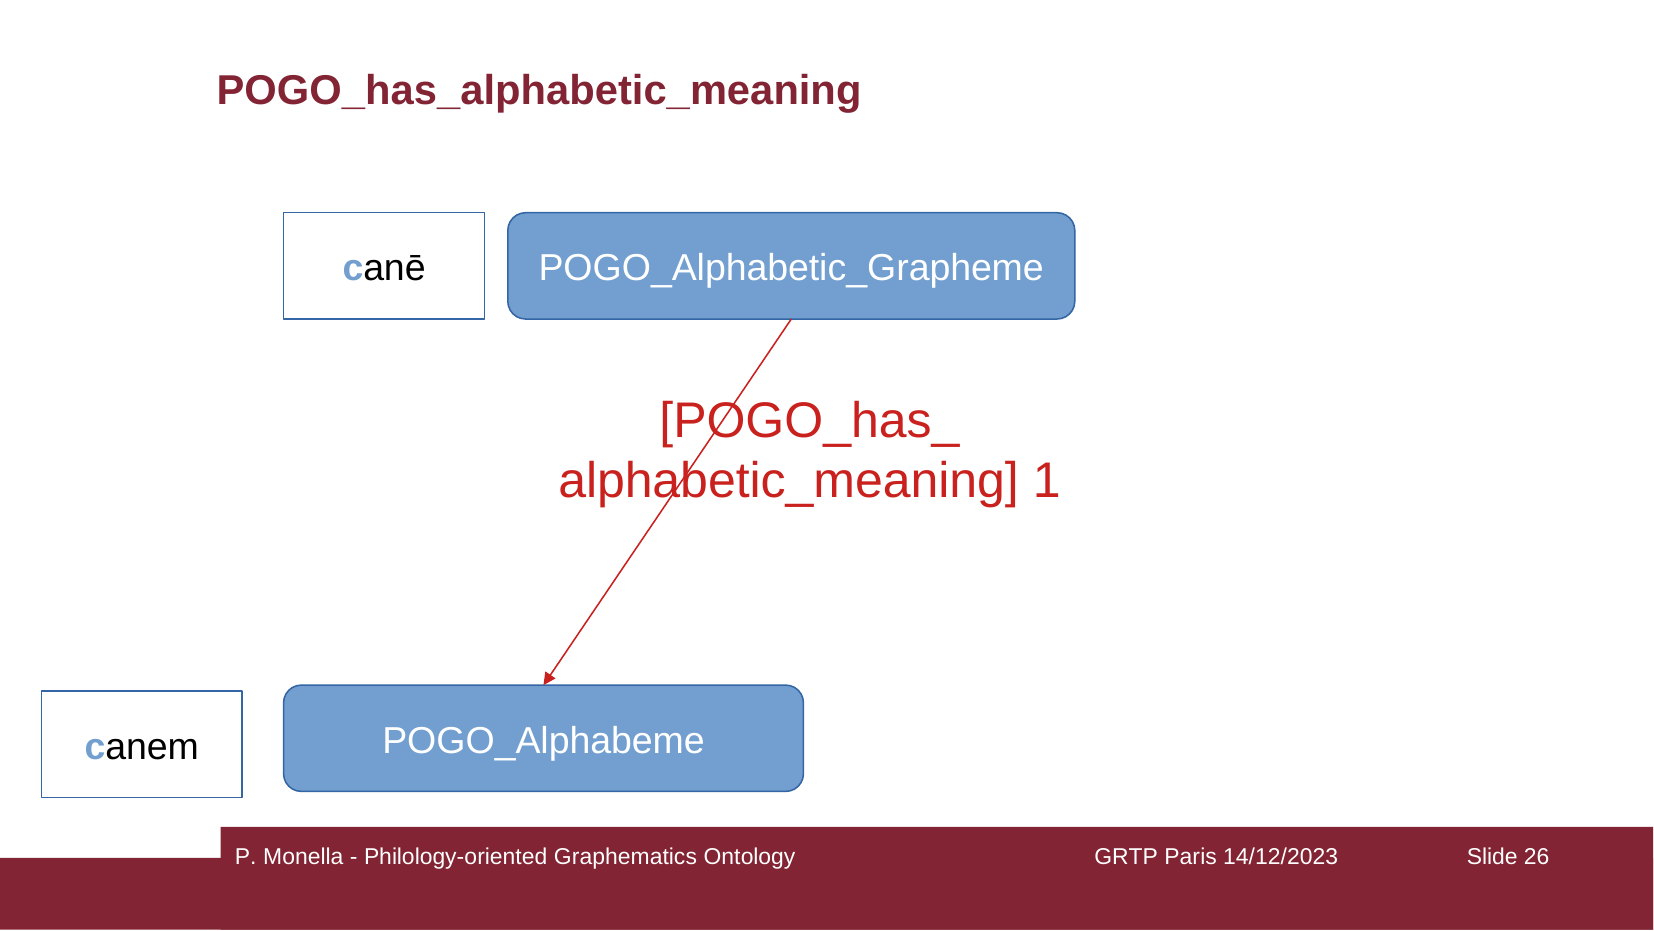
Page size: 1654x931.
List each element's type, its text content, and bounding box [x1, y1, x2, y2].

text_box POGO_Alphabeme [283, 685, 804, 792]
text_box POGO_Alphabetic_Grapheme [507, 212, 1075, 320]
text_box POGO_has_alphabetic_meaning [201, 55, 1543, 125]
text_box canem [41, 691, 243, 798]
text_box canē [283, 212, 485, 319]
